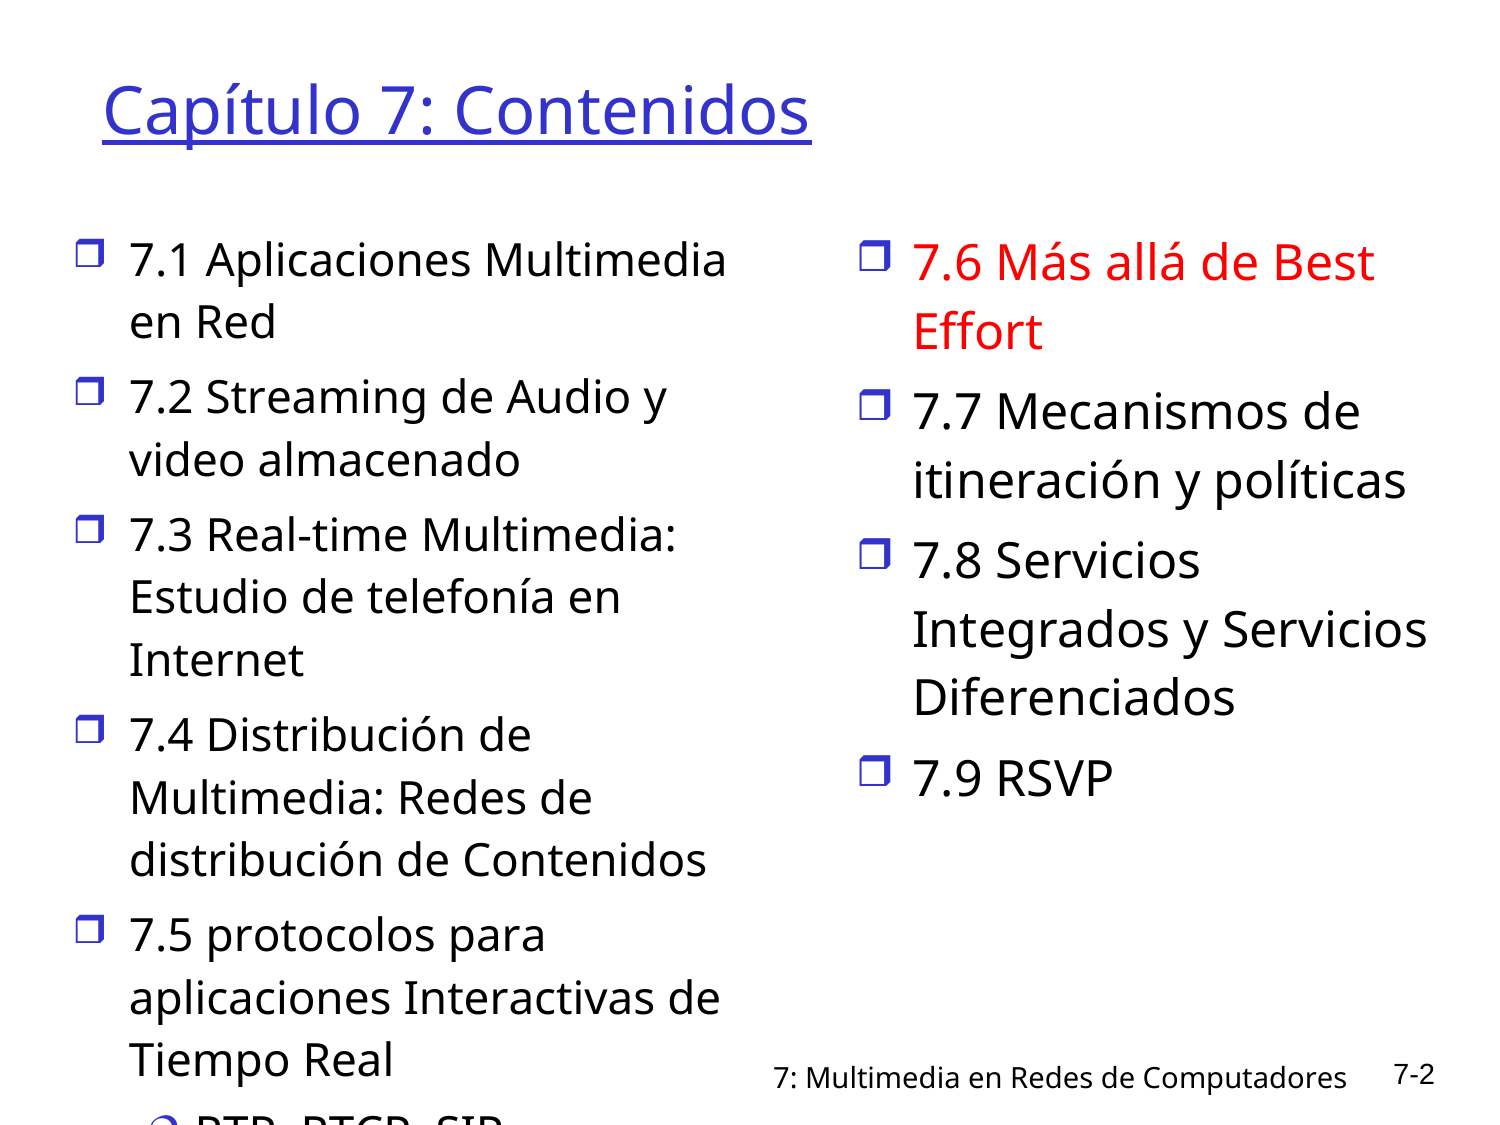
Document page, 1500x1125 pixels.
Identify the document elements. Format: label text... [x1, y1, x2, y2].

list 7.1 Aplicaciones Multimedia en Red 7.2 Streaming de Audio y video almacenado 7.3 Real-time Multimedia: Estudio de telefonía en Internet 7.4 Distribución de Multimedia: Redes de distribución de Contenidos 7.5 protocolos para aplicaciones Interactivas de Tiempo Real RTP, RTCP, SIP [57, 219, 796, 1045]
list 7.6 Más allá de Best Effort 7.7 Mecanismos de itineración y políticas 7.8 Servicios Integrados y Servicios Diferenciados 7.9 RSVP [841, 219, 1464, 978]
title Capítulo 7: Contenidos [87, 29, 1363, 189]
